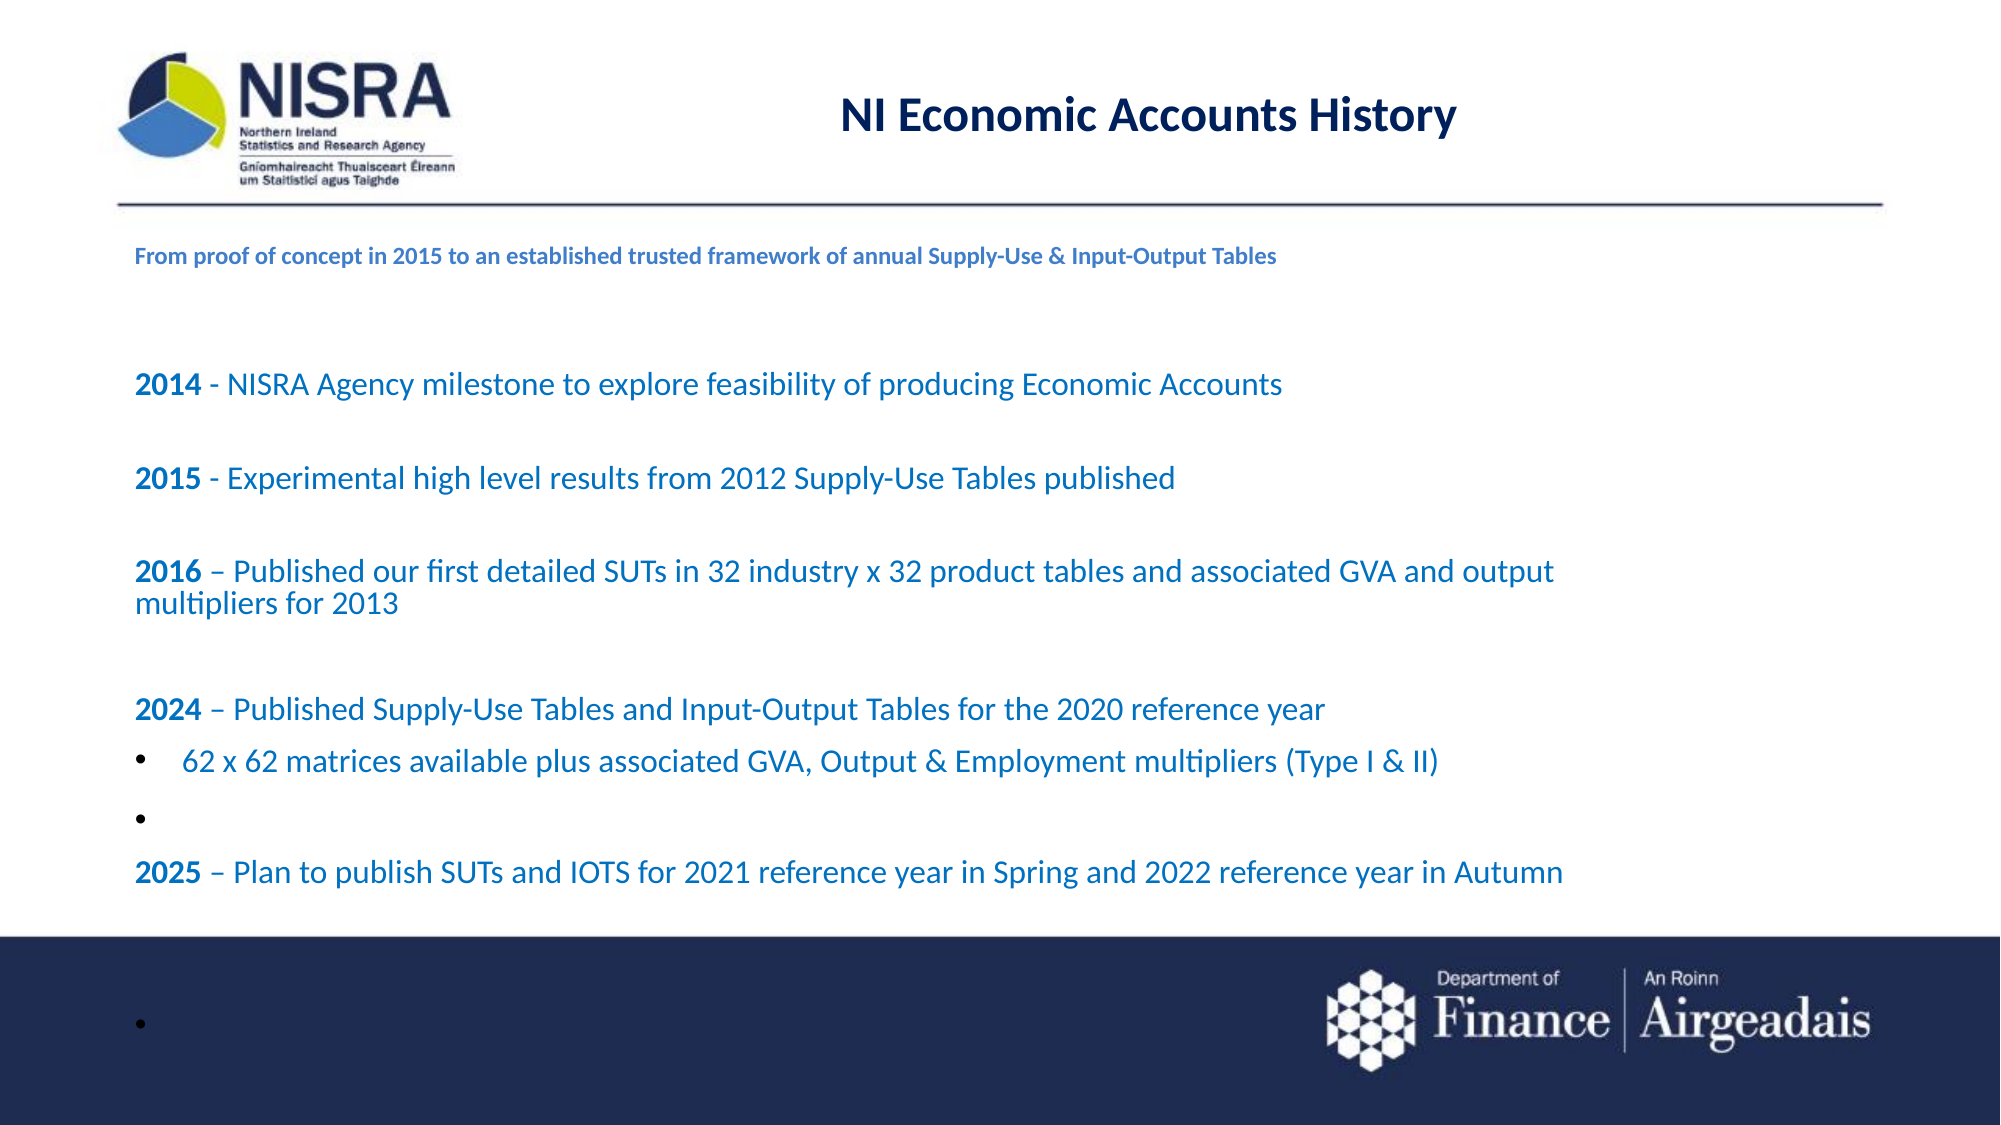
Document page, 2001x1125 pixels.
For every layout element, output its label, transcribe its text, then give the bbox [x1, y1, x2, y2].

list From proof of concept in 2015 to an established trusted framework of annual Supply-Use & Input-Output Tables [119, 235, 1431, 295]
list 2014 - NISRA Agency milestone to explore feasibility of producing Economic Accounts 2015 - Experimental high level results from 2012 Supply-Use Tables published 2016 – Published our first detailed SUTs in 32 industry x 32 product tables and associated GVA and output multipliers for 2013 2024 – Published Supply-Use Tables and Input-Output Tables for the 2020 reference year 62 x 62 matrices available plus associated GVA, Output & Employment multipliers (Type I & II) 2025 – Plan to publish SUTs and IOTS for 2021 reference year in Spring and 2022 reference year in Autumn [119, 362, 1609, 917]
title NI Economic Accounts History [825, 80, 1488, 155]
